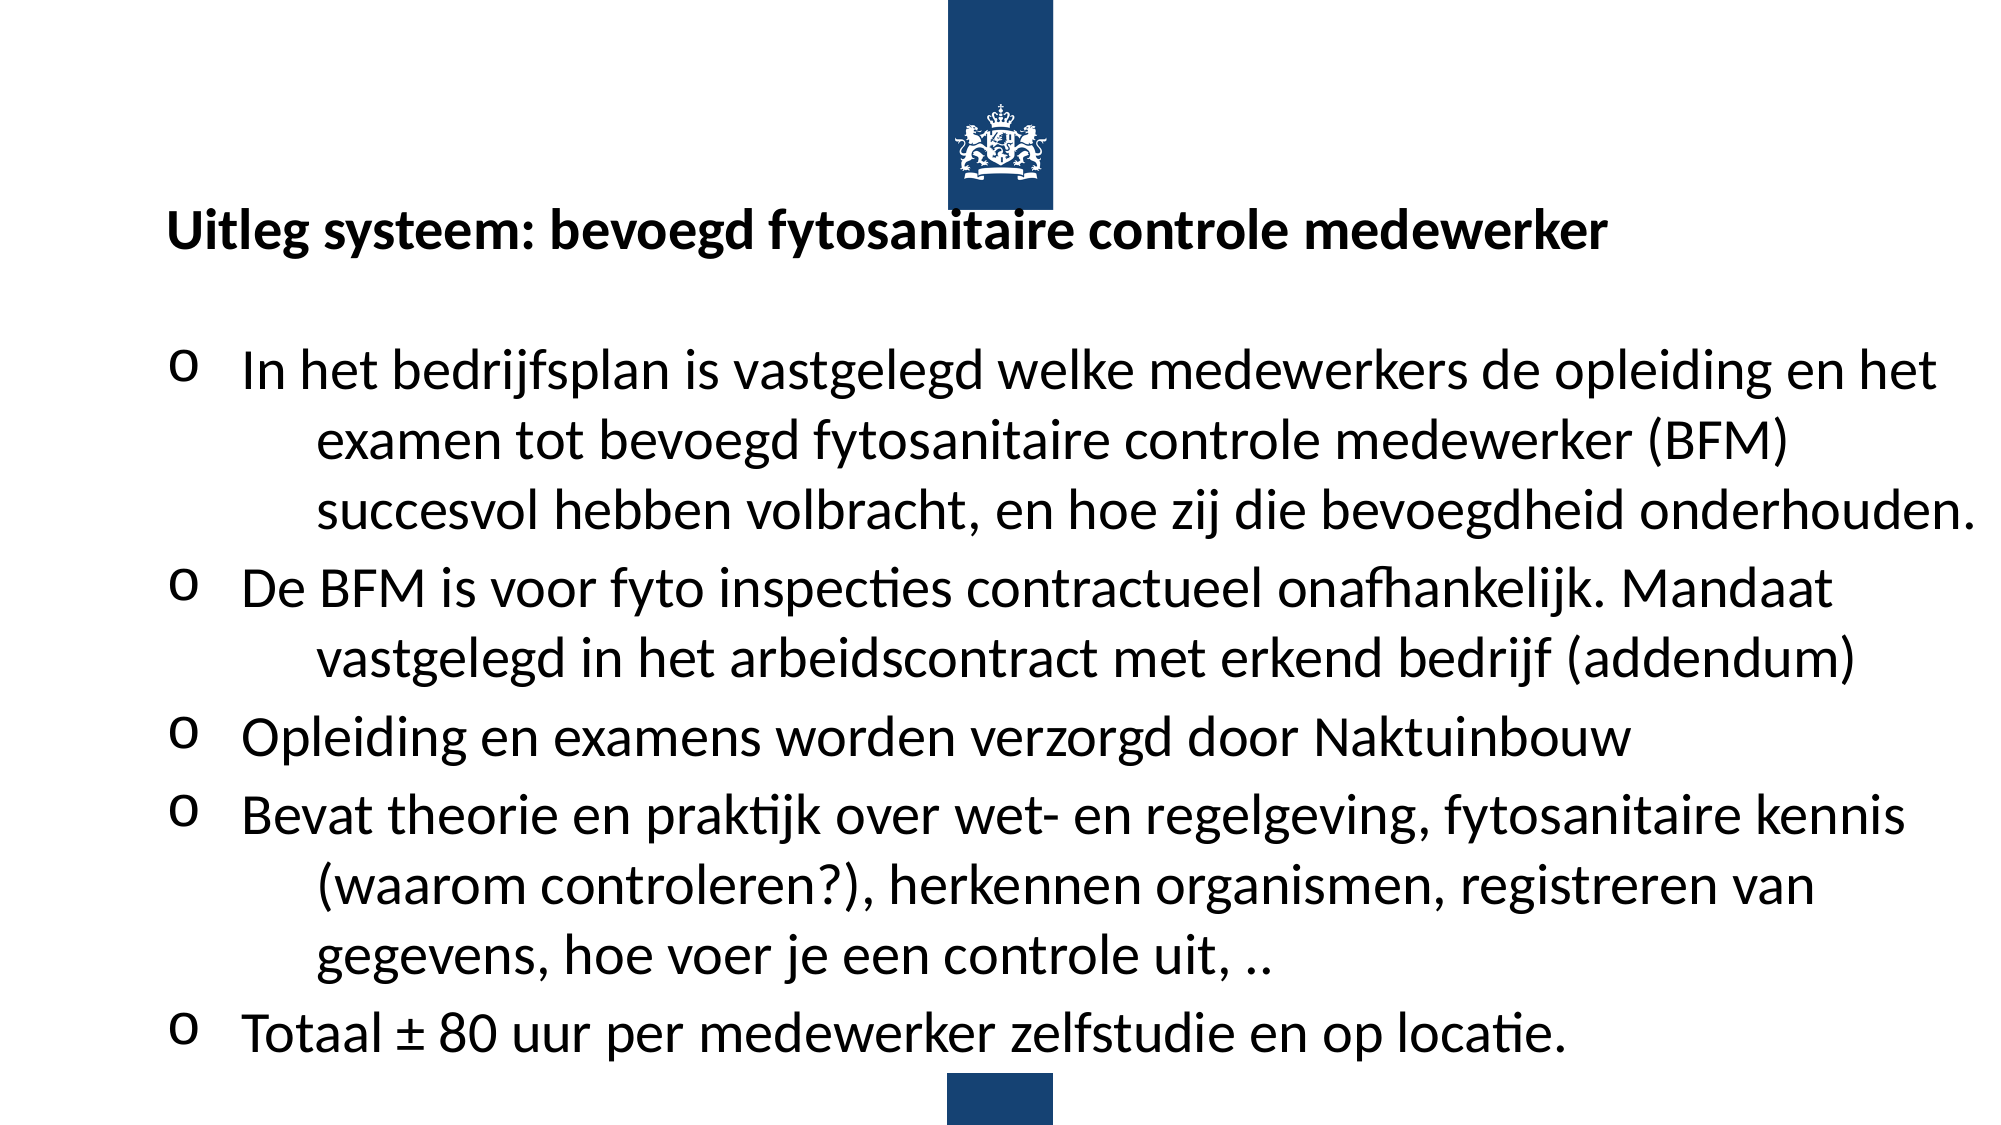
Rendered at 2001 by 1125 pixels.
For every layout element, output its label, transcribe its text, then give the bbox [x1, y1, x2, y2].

text_box Uitleg systeem: bevoegd fytosanitaire controle medewerker In het bedrijfsplan is vastgelegd welke medewerkers de opleiding en het examen tot bevoegd fytosanitaire controle medewerker (BFM) succesvol hebben volbracht, en hoe zij die bevoegdheid onderhouden. De BFM is voor fyto inspecties contractueel onafhankelijk. Mandaat vastgelegd in het arbeidscontract met erkend bedrijf (addendum) Opleiding en examens worden verzorgd door Naktuinbouw Bevat theorie en praktijk over wet- en regelgeving, fytosanitaire kennis (waarom controleren?), herkennen organismen, registreren van gegevens, hoe voer je een controle uit, .. Totaal ± 80 uur per medewerker zelfstudie en op locatie. [151, 184, 2000, 1072]
